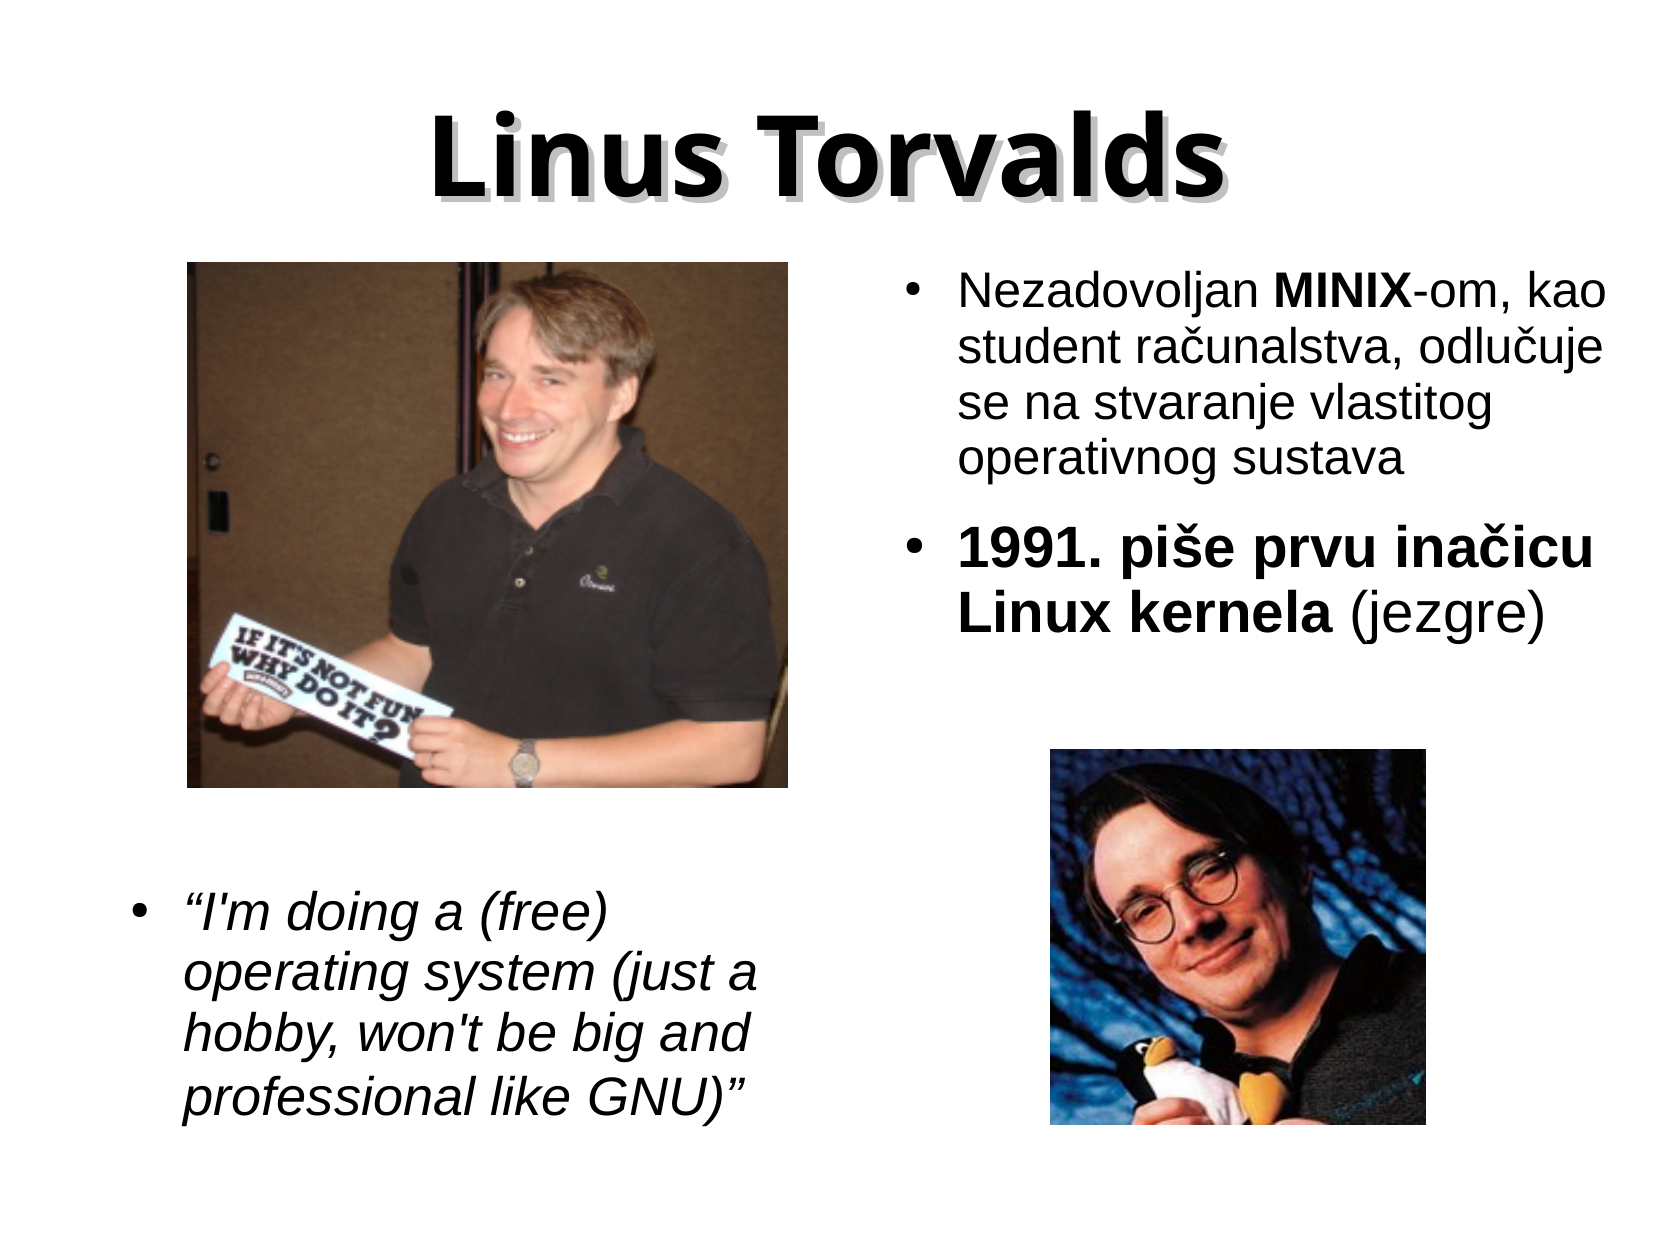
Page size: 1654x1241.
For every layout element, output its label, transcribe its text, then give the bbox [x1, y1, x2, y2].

picture [1050, 749, 1426, 1126]
list Nezadovoljan MINIX-om, kao student računalstva, odlučuje se na stvaranje vlastitog operativnog sustava 1991. piše prvu inačicu Linux kernela (jezgre) [886, 262, 1613, 1067]
title Linus Torvalds [82, 56, 1571, 250]
list “I'm doing a (free) operating system (just a hobby, won't be big and professional like GNU)” [112, 246, 839, 1128]
